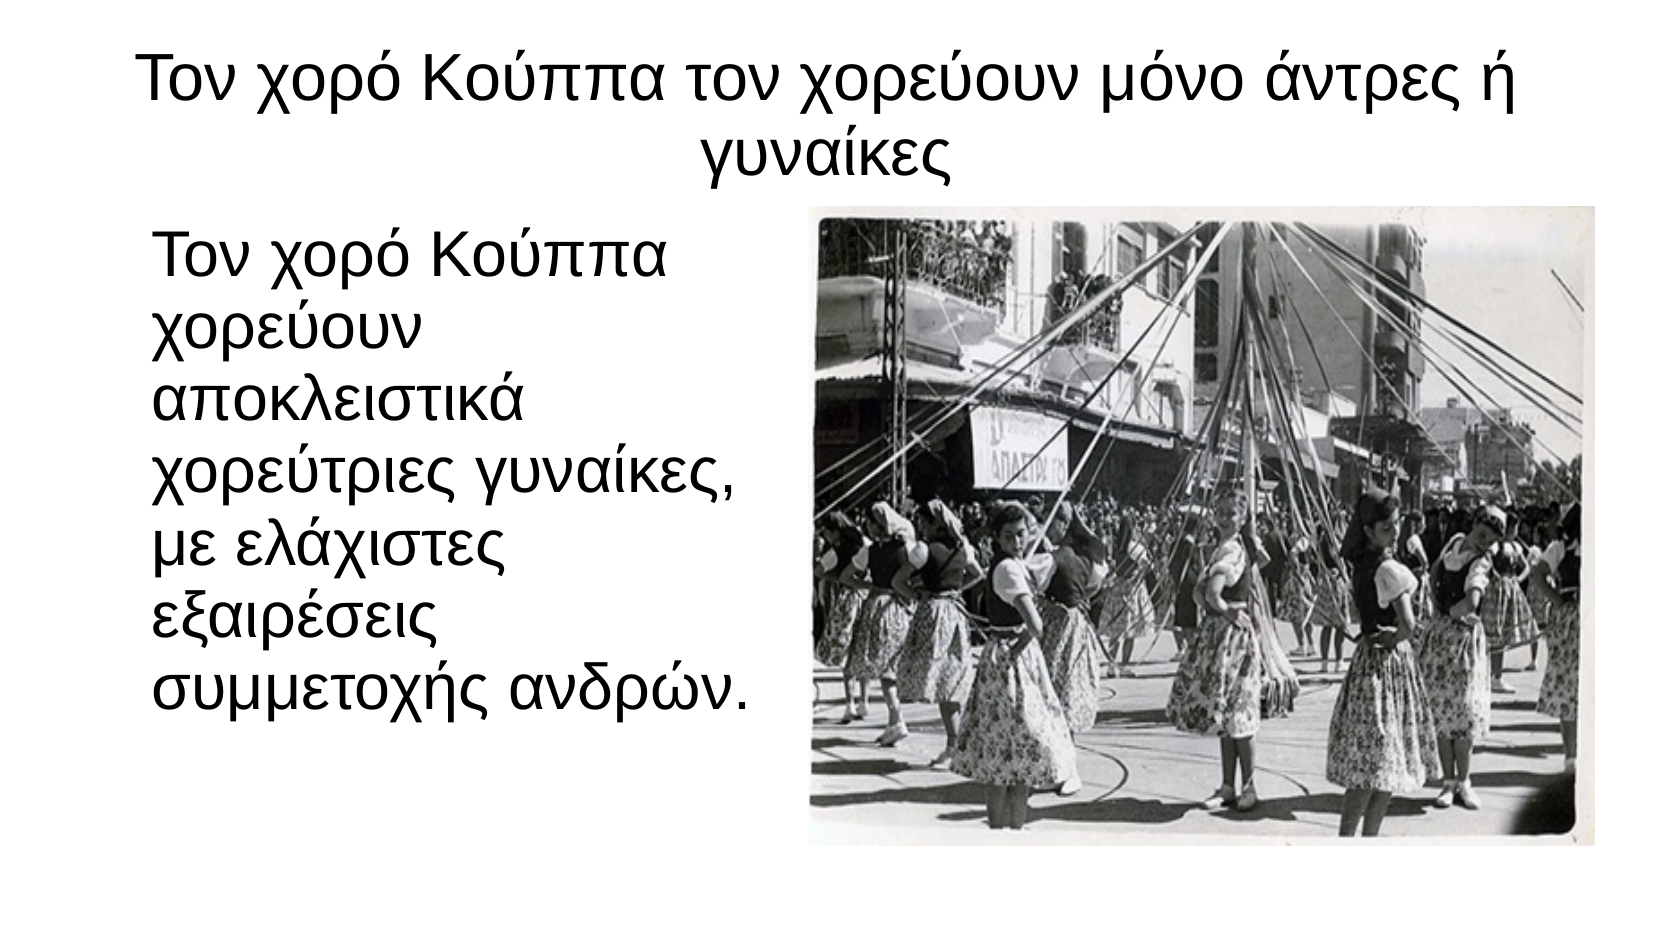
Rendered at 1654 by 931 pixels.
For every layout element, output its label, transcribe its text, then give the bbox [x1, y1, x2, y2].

list Τον χορό Κούππα χορεύουν αποκλειστικά χορεύτριες γυναίκες, με ελάχιστες εξαιρέσεις συμμετοχής ανδρών. [82, 217, 768, 798]
picture [808, 206, 1595, 846]
title Τον χορό Κούππα τον χορεύουν μόνο άντρες ή γυναίκες [82, 12, 1571, 218]
